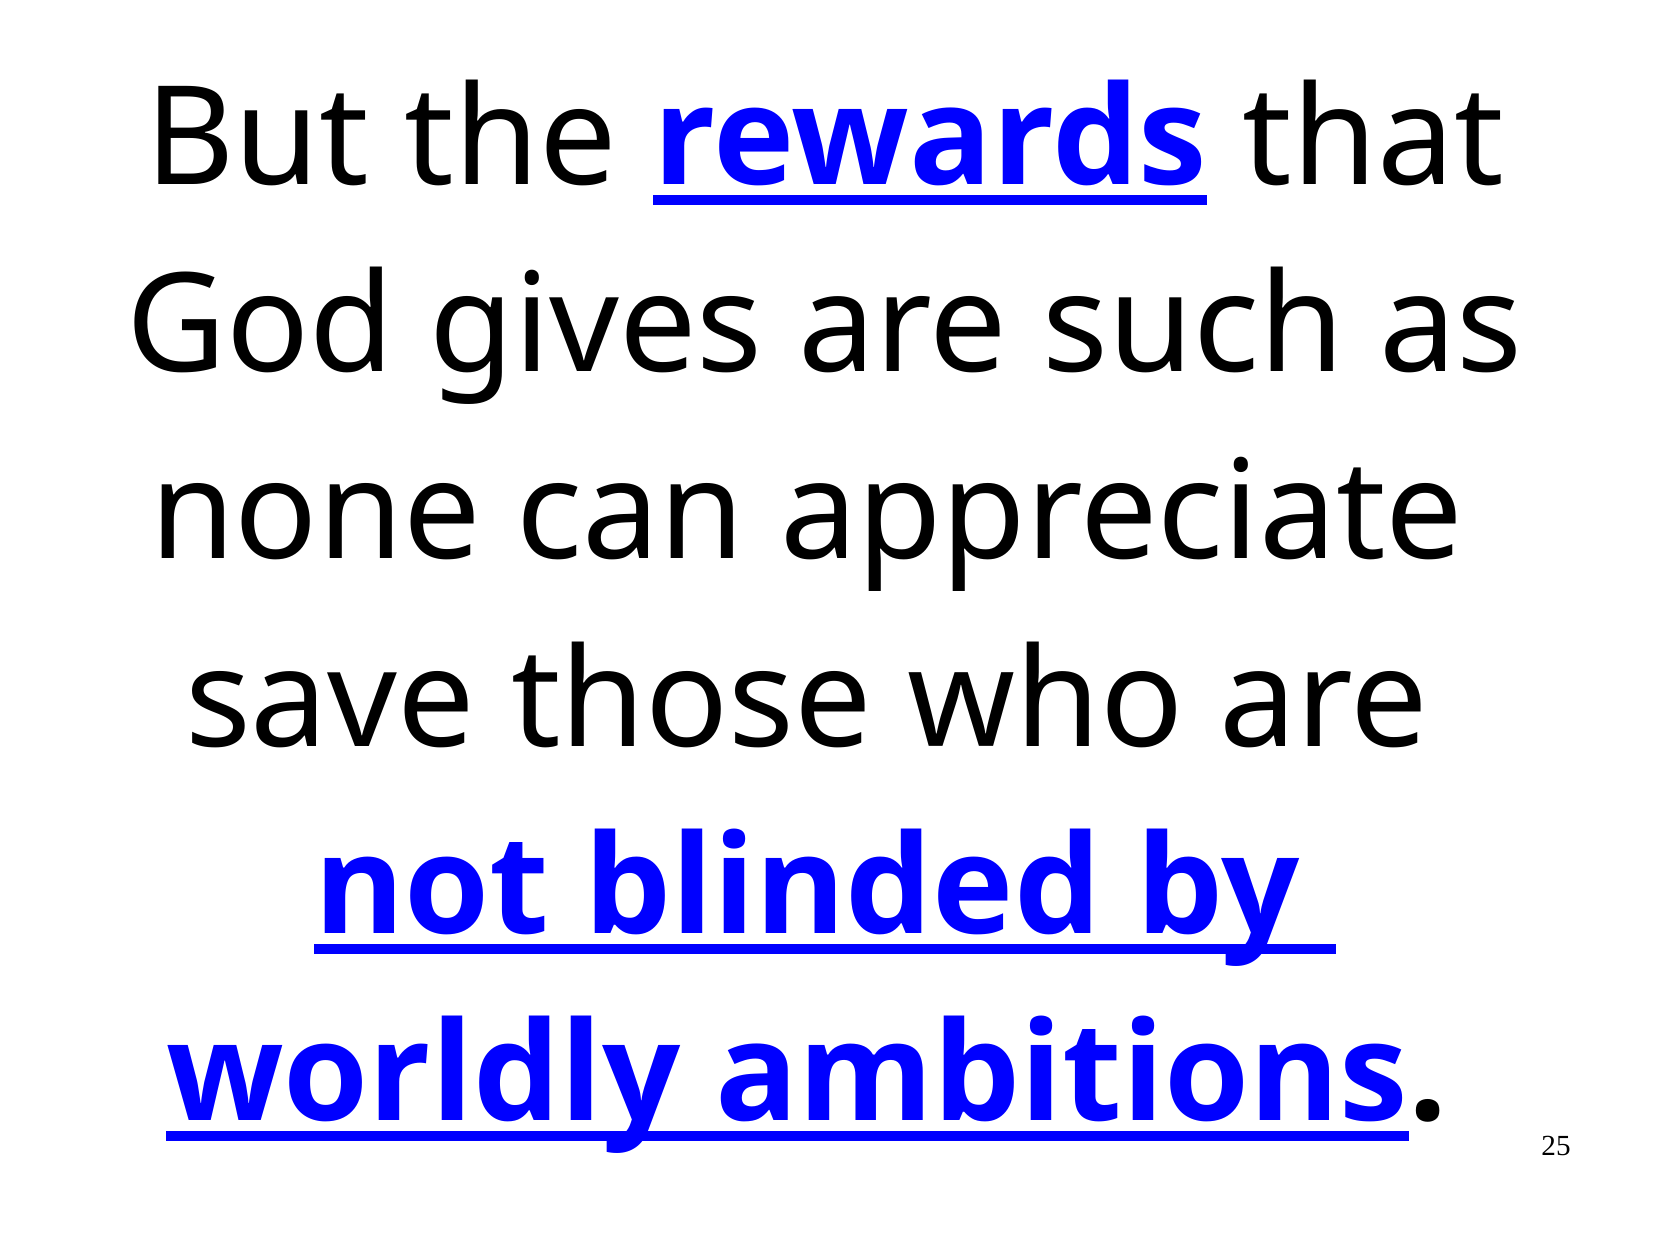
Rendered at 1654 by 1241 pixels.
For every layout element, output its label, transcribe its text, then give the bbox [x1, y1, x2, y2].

list But the rewards that God gives are such as none can appreciate save those who are not blinded by worldly ambitions. [37, 37, 1613, 1201]
